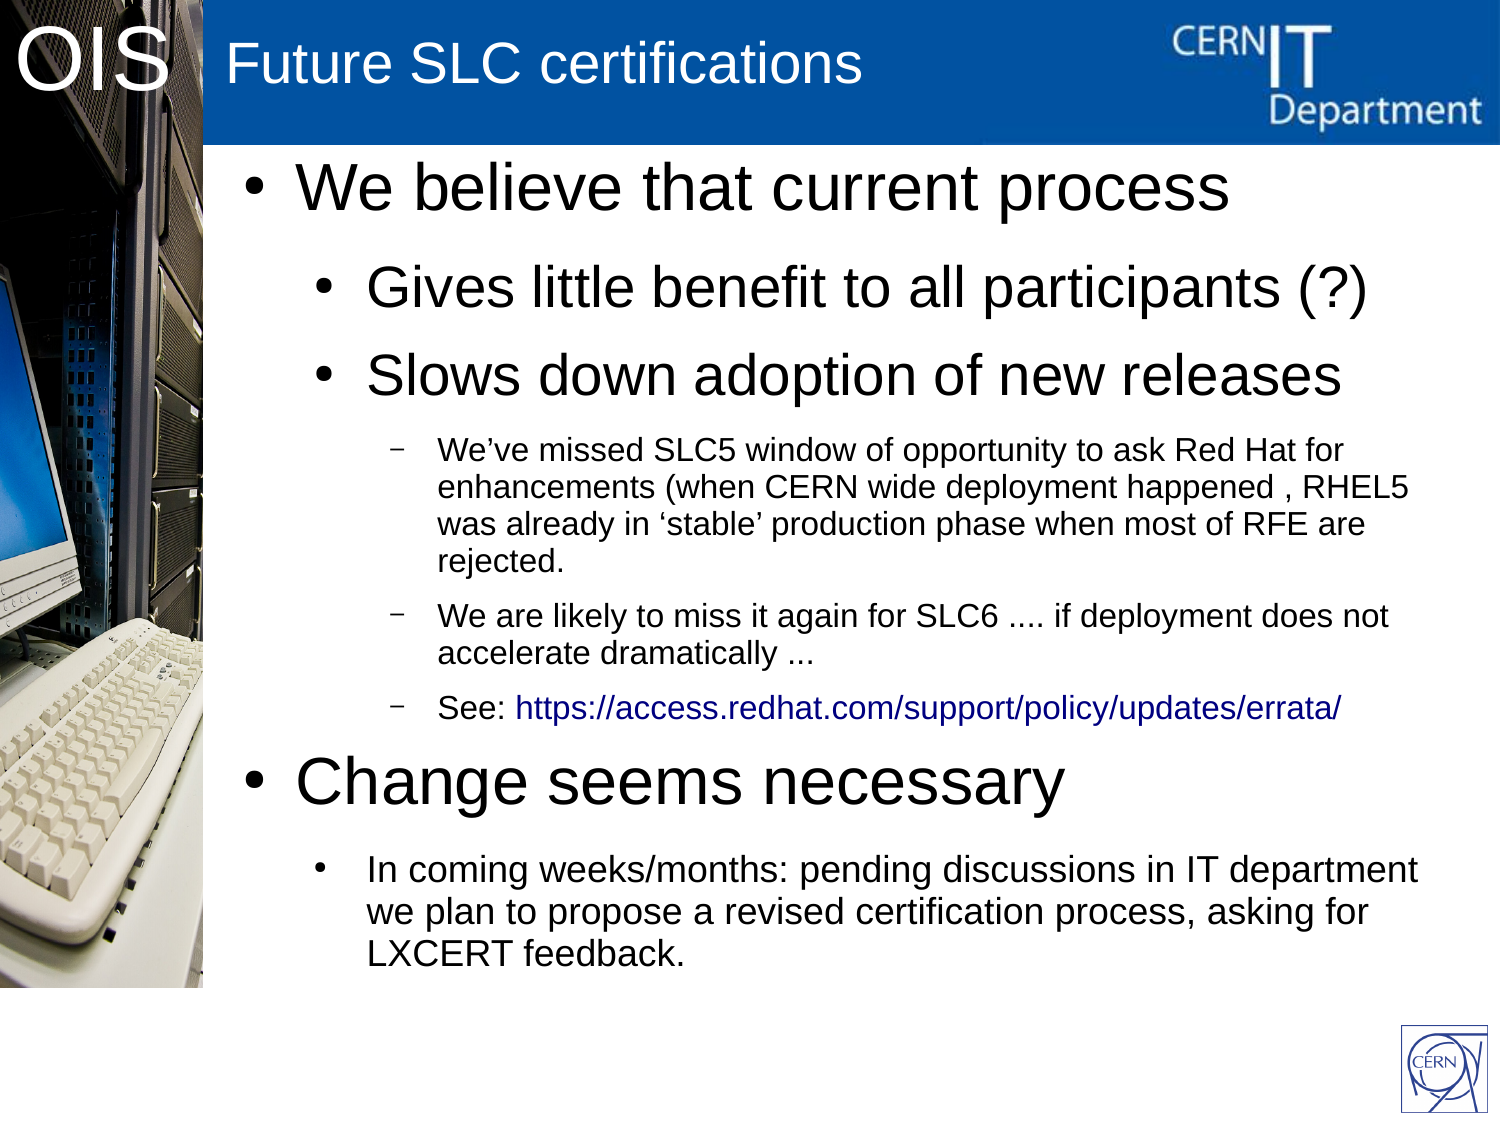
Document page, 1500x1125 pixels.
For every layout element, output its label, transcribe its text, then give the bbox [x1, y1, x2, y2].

picture [1401, 1025, 1488, 1113]
title Future SLC certifications [225, 7, 1425, 113]
picture [0, 0, 1500, 988]
list We believe that current process Gives little benefit to all participants (?) Slows down adoption of new releases We’ve missed SLC5 window of opportunity to ask Red Hat for enhancements (when CERN wide deployment happened , RHEL5 was already in ‘stable’ production phase when most of RFE are rejected. We are likely to miss it again for SLC6 .... if deployment does not accelerate dramatically ... See: https://access.redhat.com/support/policy/updates/errata/ Change seems necessary In coming weeks/months: pending discussions in IT department we plan to propose a revised certification process, asking for LXCERT feedback. [225, 149, 1425, 1100]
